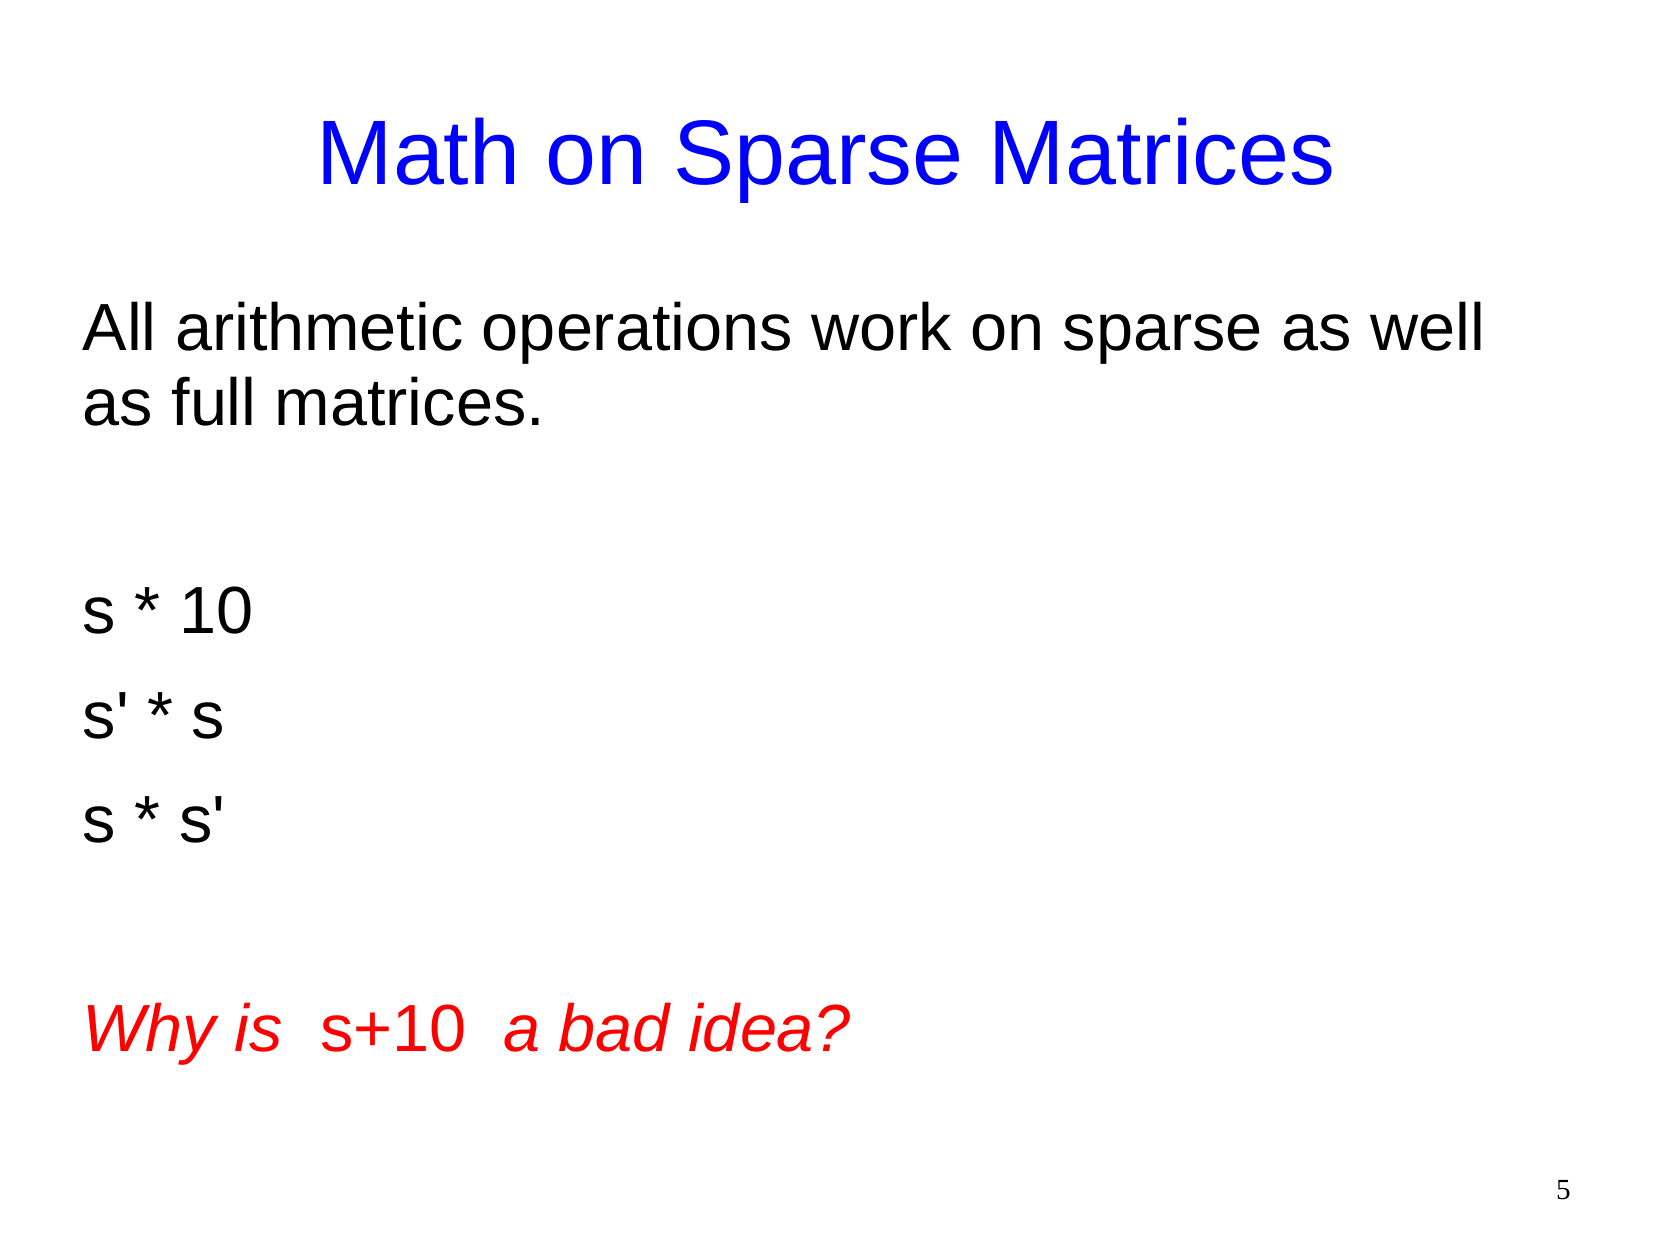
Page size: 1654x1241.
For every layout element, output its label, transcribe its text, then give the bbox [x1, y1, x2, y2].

title Math on Sparse Matrices [82, 56, 1571, 250]
list All arithmetic operations work on sparse as well as full matrices. s * 10 s' * s s * s' Why is s+10 a bad idea? [82, 290, 1571, 1094]
